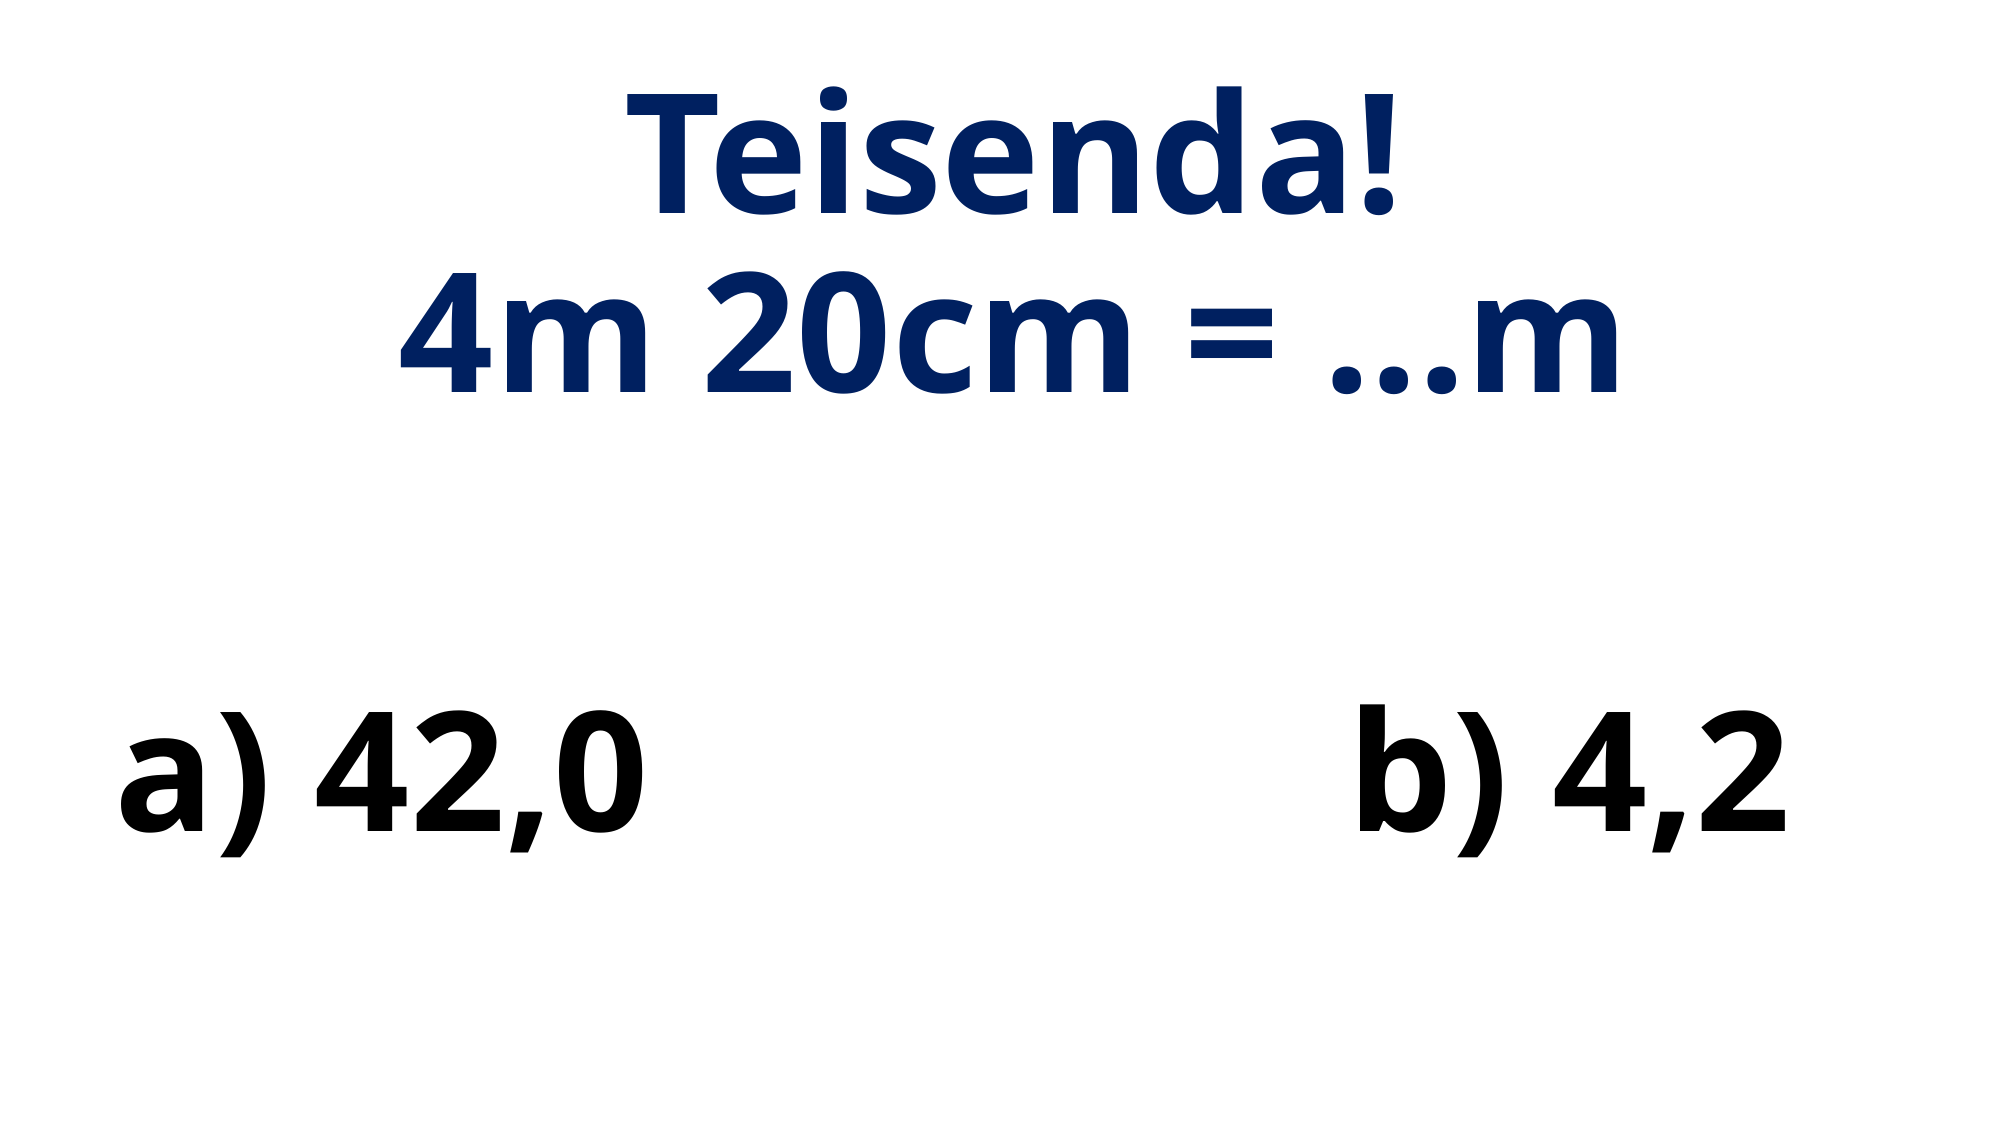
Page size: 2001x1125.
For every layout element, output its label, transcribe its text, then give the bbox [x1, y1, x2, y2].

text_box b) 4,2 [1326, 589, 1937, 946]
text_box a) 42,0 [94, 589, 869, 946]
title Teisenda! 4m 20cm = ...m [46, 59, 1983, 416]
